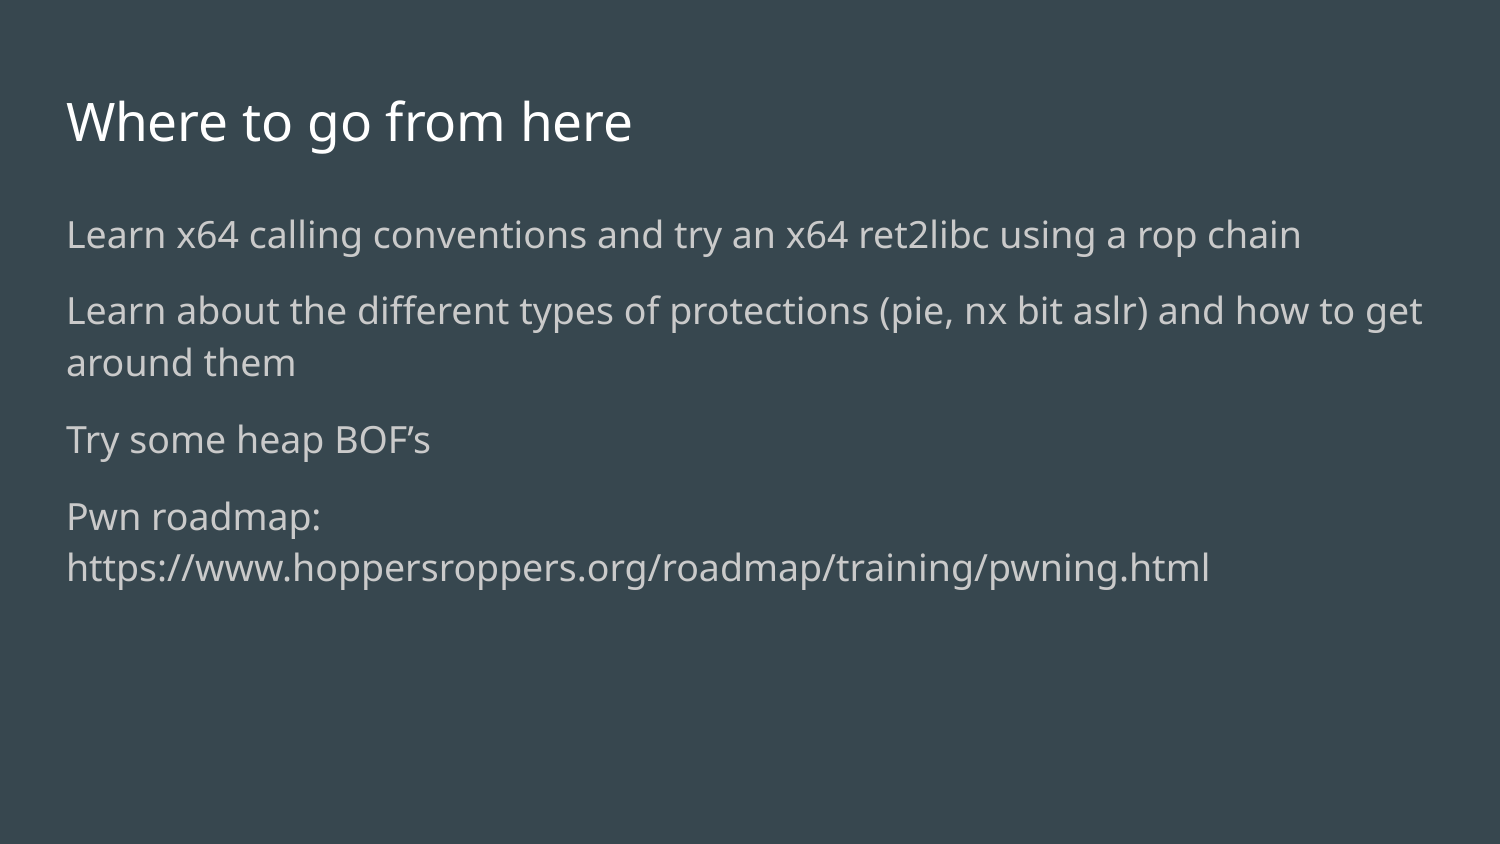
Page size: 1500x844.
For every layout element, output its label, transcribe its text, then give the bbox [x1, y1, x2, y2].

title Where to go from here [51, 72, 1449, 167]
list Learn x64 calling conventions and try an x64 ret2libc using a rop chain Learn about the different types of protections (pie, nx bit aslr) and how to get around them Try some heap BOF’s Pwn roadmap: https://www.hoppersroppers.org/roadmap/training/pwning.html [51, 189, 1449, 750]
